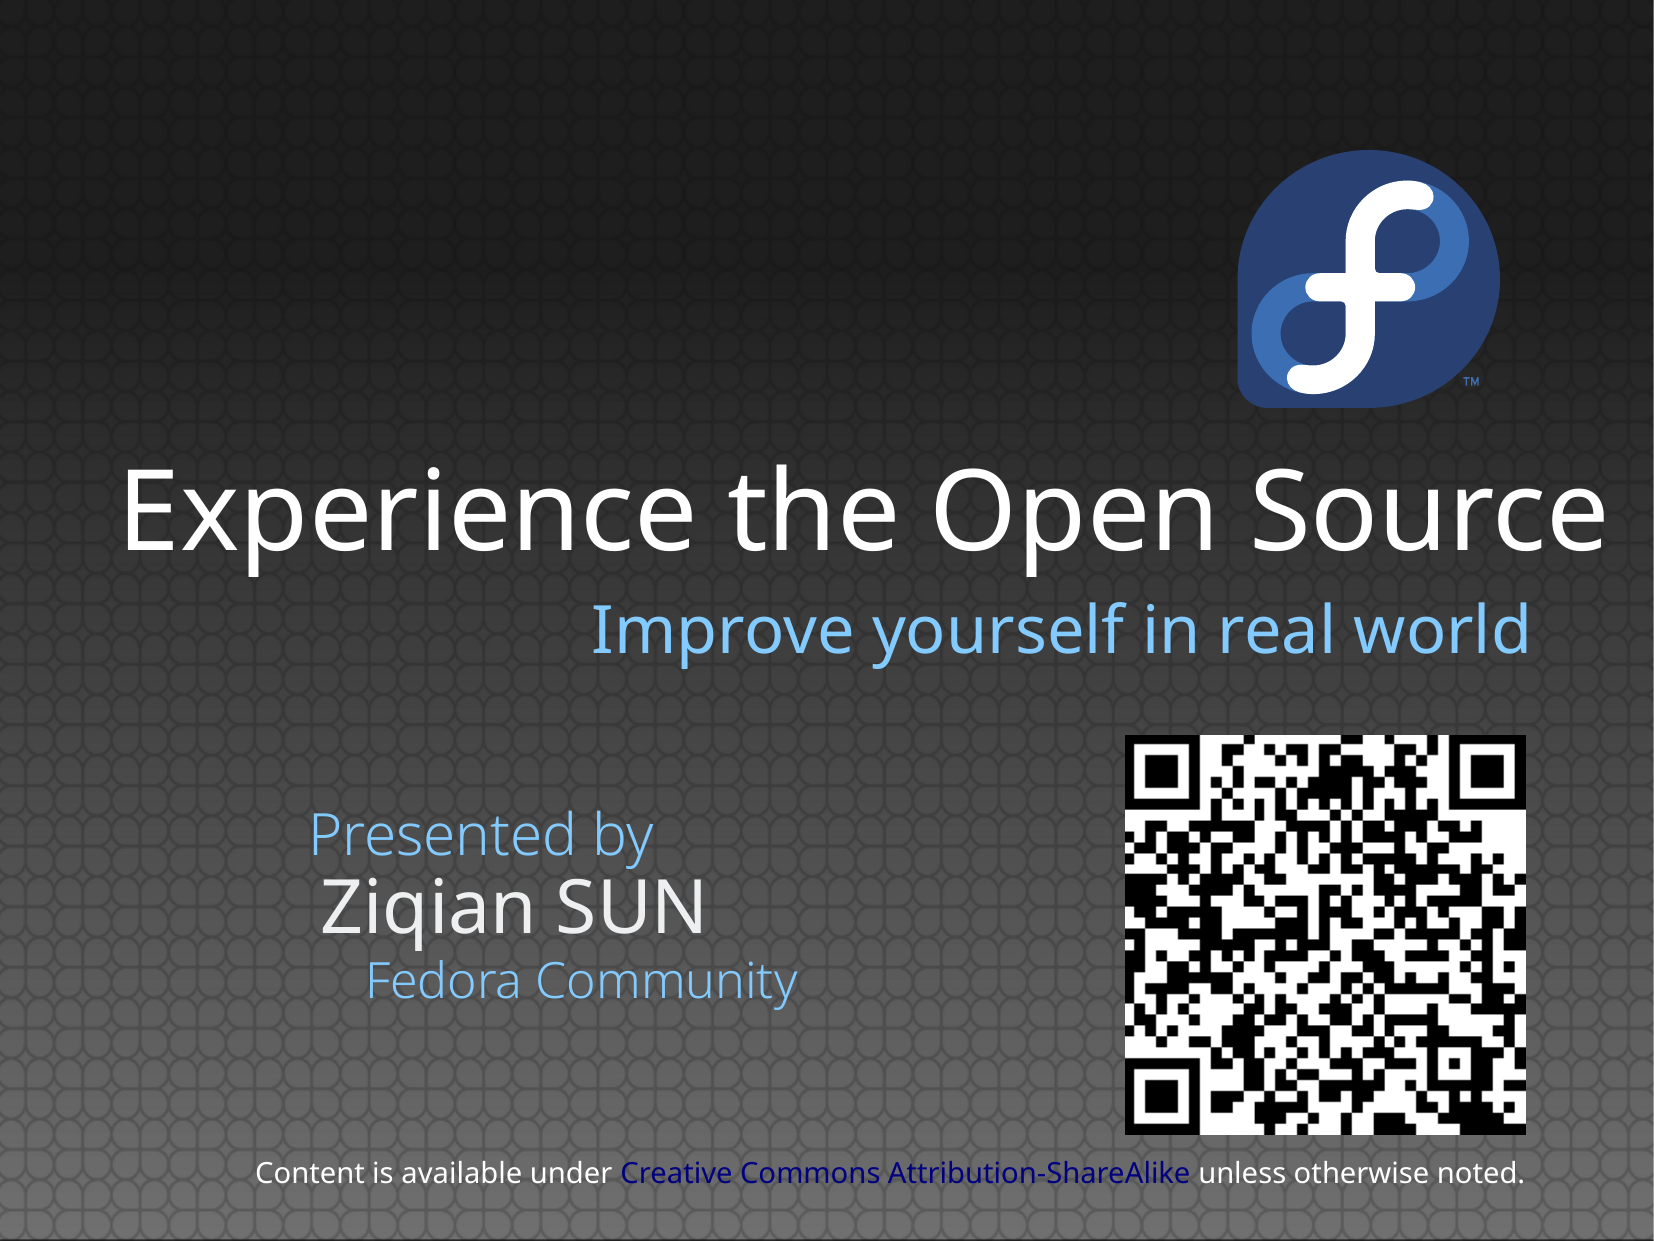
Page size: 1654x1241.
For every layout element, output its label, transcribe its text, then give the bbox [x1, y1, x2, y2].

subtitle Improve yourself in real world [187, 585, 1534, 670]
picture [0, 0, 1654, 1241]
text_box Content is available under Creative Commons Attribution-ShareAlike unless otherwise noted. [147, 1144, 1541, 1215]
text_box Ziqian SUN [305, 846, 1057, 938]
text_box Fedora Community [350, 938, 842, 1022]
text_box Presented by [293, 785, 694, 860]
text_box Experience the Open Source [14, 422, 1626, 552]
